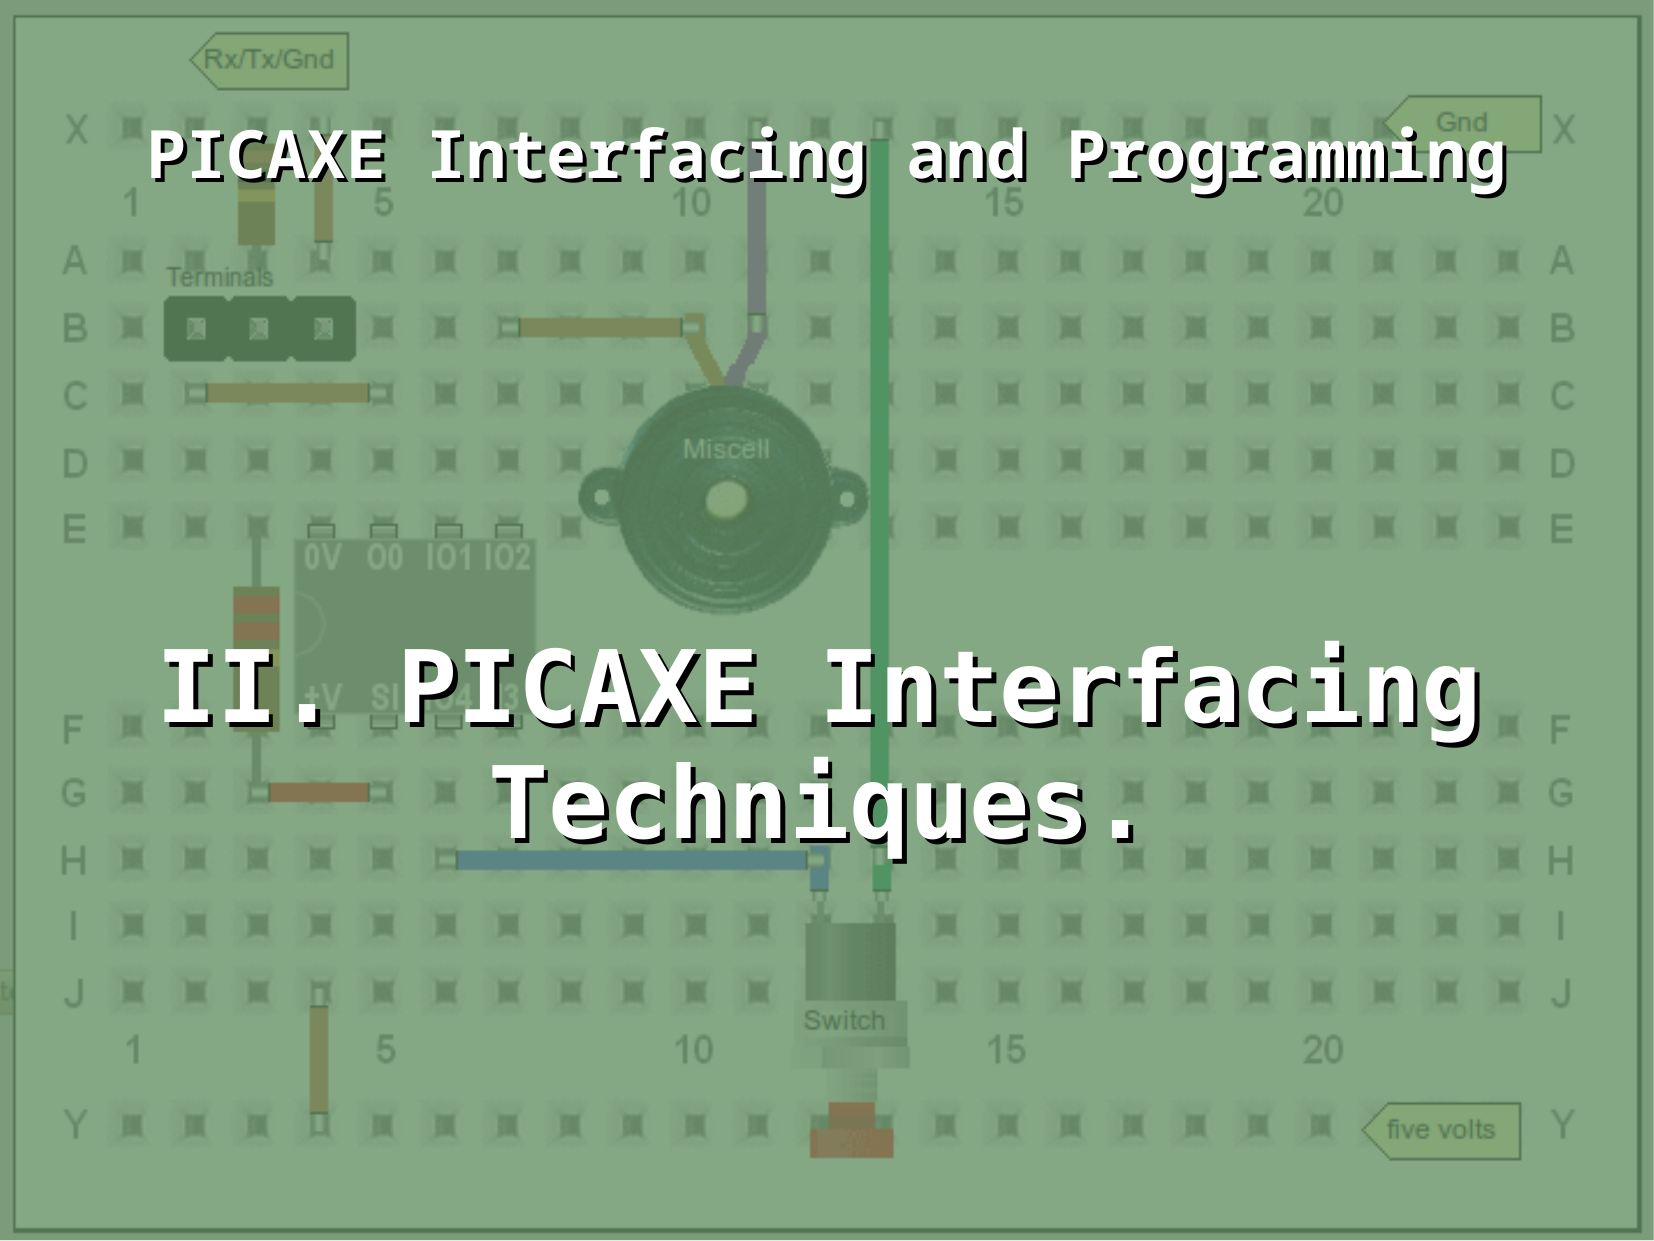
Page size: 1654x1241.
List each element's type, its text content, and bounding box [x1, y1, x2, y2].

text_box II. PICAXE Interfacing Techniques. [75, 308, 1564, 1184]
text_box [71, 382, 75, 1102]
picture [0, 0, 1654, 1241]
title PICAXE Interfacing and Programming [82, 37, 1571, 269]
